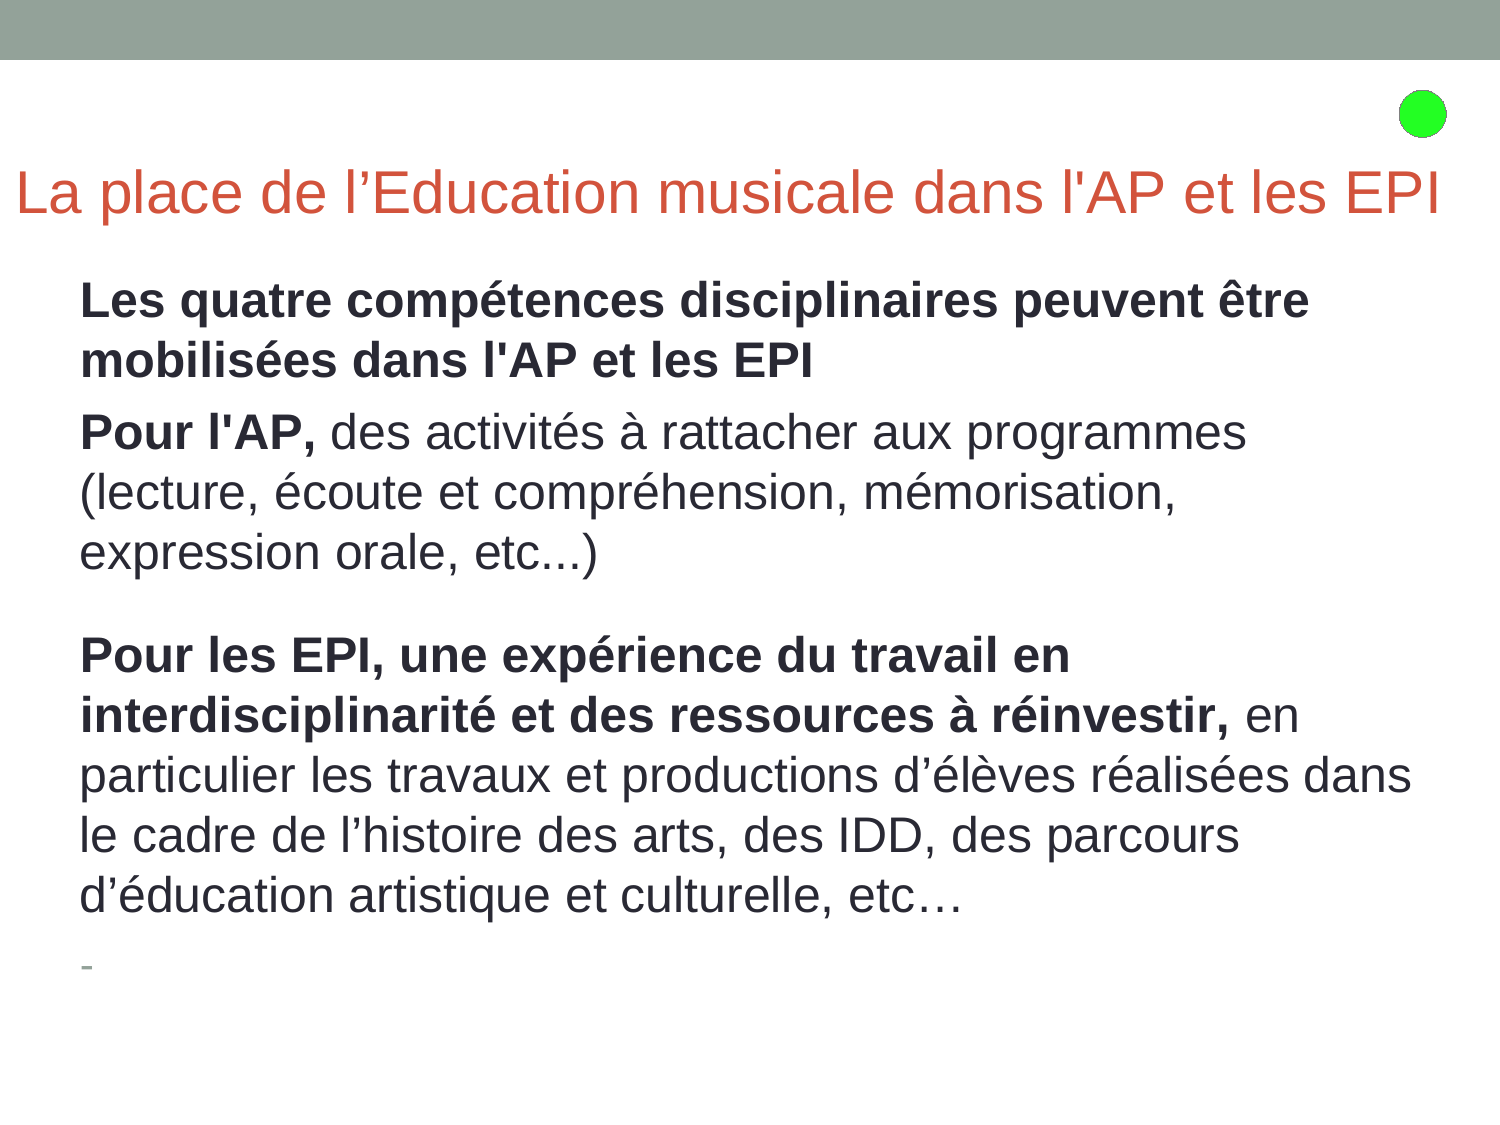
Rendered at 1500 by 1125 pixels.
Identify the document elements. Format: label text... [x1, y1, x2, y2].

list Les quatre compétences disciplinaires peuvent être mobilisées dans l'AP et les EPI Pour l'AP, des activités à rattacher aux programmes (lecture, écoute et compréhension, mémorisation, expression orale, etc...) Pour les EPI, une expérience du travail en interdisciplinarité et des ressources à réinvestir, en particulier les travaux et productions d’élèves réalisées dans le cadre de l’histoire des arts, des IDD, des parcours d’éducation artistique et culturelle, etc… [64, 259, 1436, 938]
title La place de l’Education musicale dans l'AP et les EPI [0, 141, 1489, 237]
